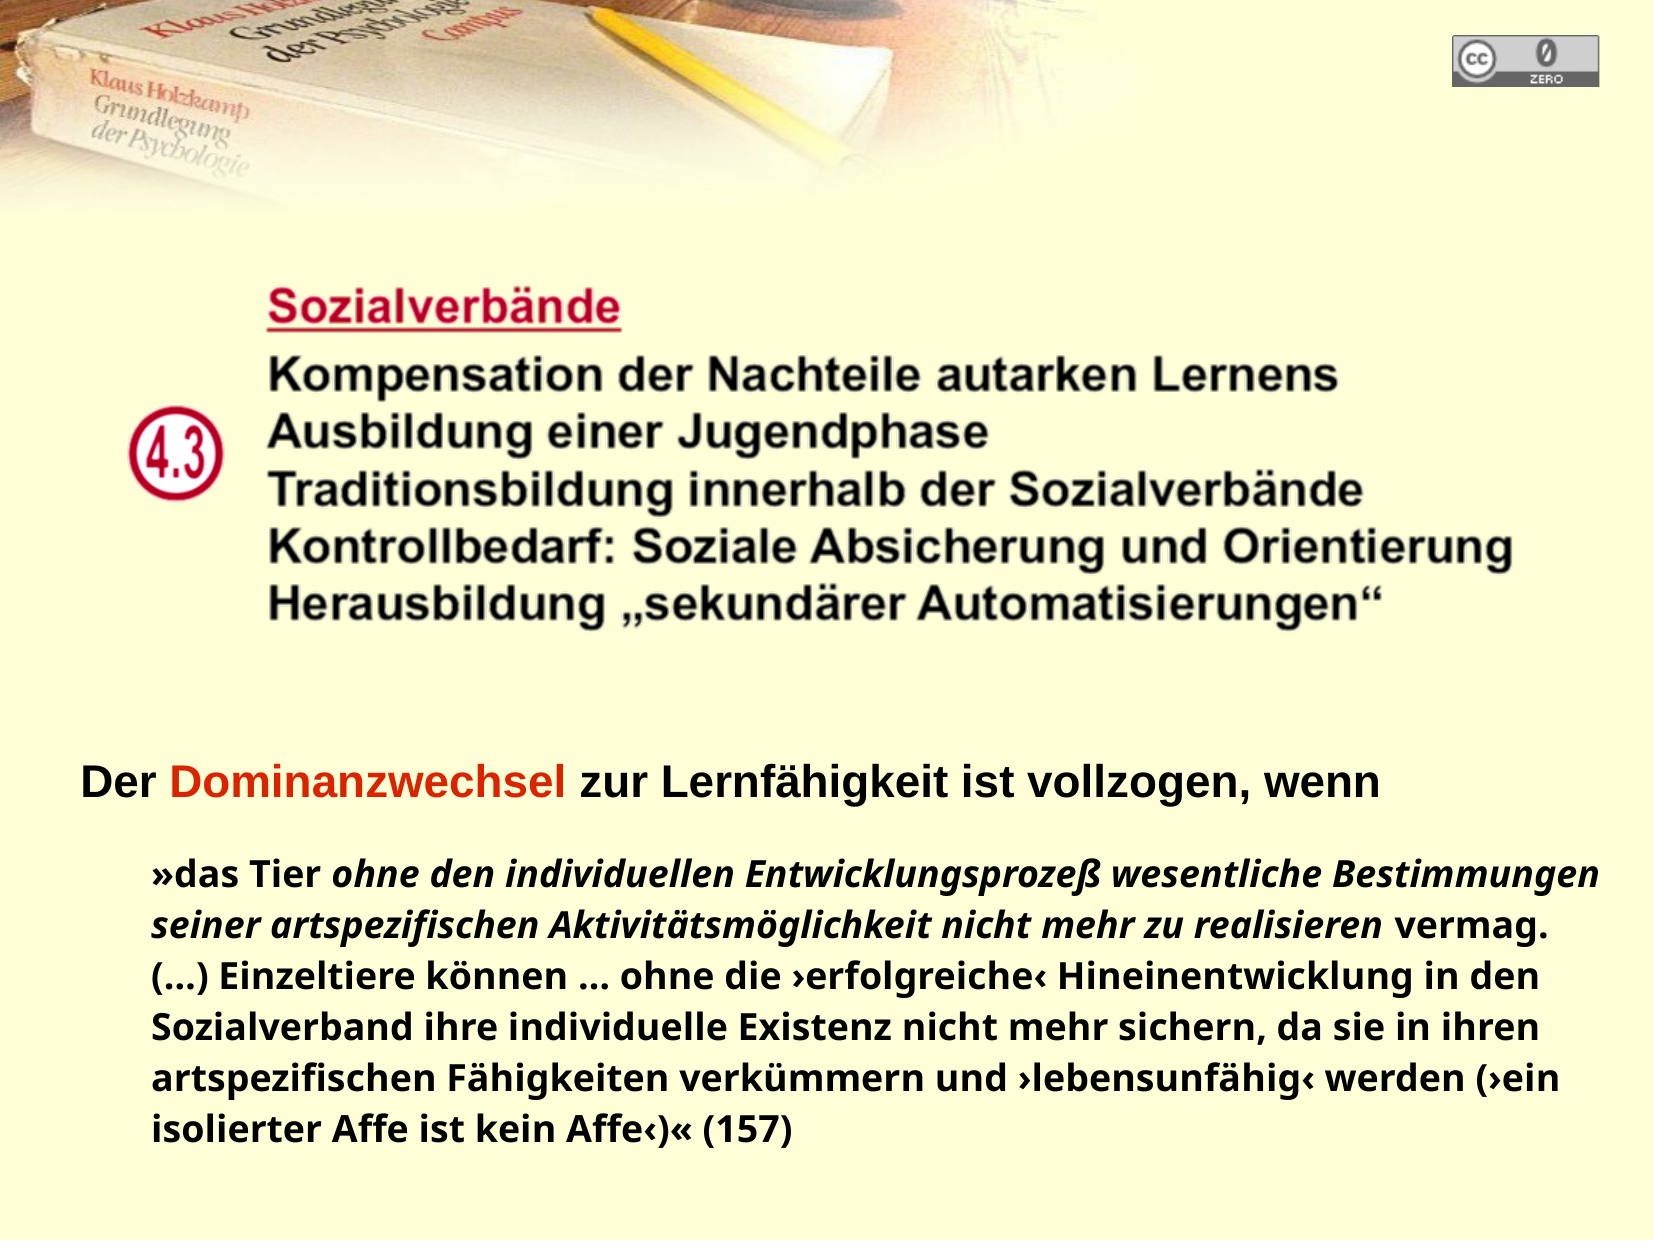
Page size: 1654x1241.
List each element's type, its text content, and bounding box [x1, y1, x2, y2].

picture [112, 277, 1530, 641]
picture [1452, 35, 1600, 87]
list Der Dominanzwechsel zur Lernfähigkeit ist vollzogen, wenn »das Tier ohne den individuellen Entwicklungsprozeß wesentliche Bestimmungen seiner artspezifischen Aktivitätsmöglichkeit nicht mehr zu realisieren vermag. (…) Einzeltiere können … ohne die ›erfolgreiche‹ Hineinentwicklung in den Sozialverband ihre individuelle Existenz nicht mehr sichern, da sie in ihren artspezifischen Fähigkeiten verkümmern und ›lebensunfähig‹ werden (›ein isolierter Affe ist kein Affe‹)« (157) [80, 755, 1607, 1193]
picture [0, 0, 1156, 213]
